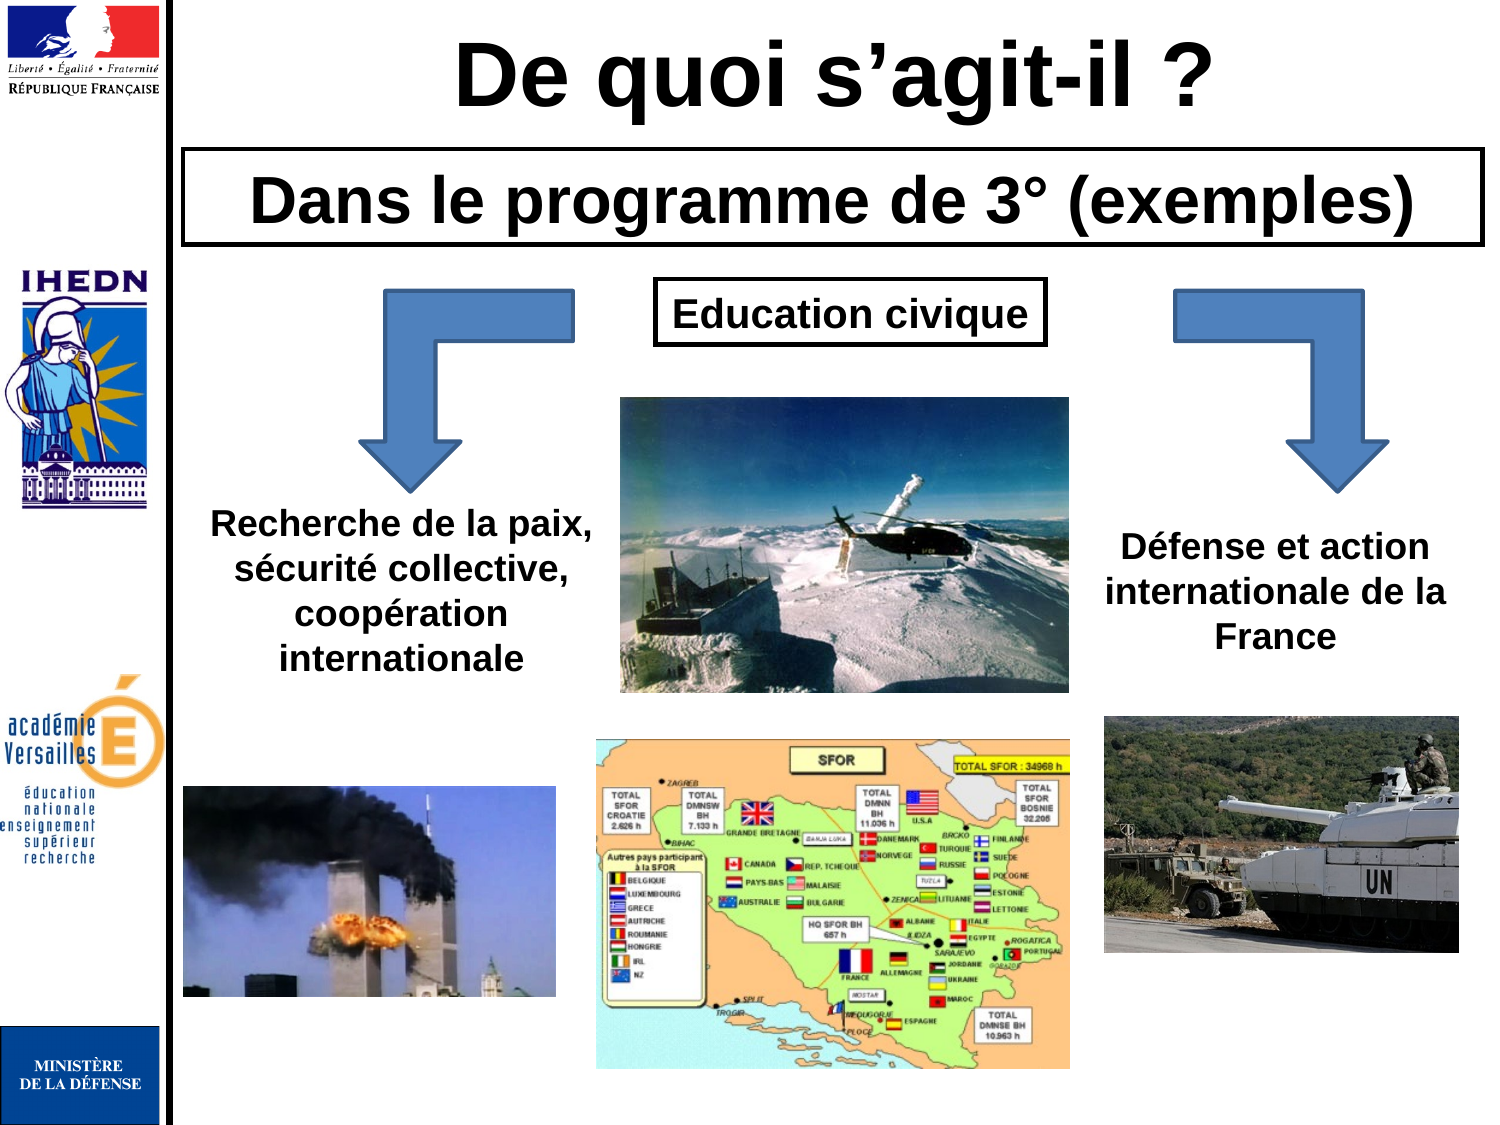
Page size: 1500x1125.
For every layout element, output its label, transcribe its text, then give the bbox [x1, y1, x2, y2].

text_box Dans le programme de 3° (exemples) [183, 148, 1483, 245]
text_box [1175, 290, 1388, 492]
text_box [360, 290, 573, 491]
picture [1104, 716, 1459, 953]
picture [0, 0, 166, 102]
text_box Recherche de la paix, sécurité collective, coopération internationale [183, 491, 620, 688]
picture [183, 786, 556, 997]
picture [0, 674, 166, 864]
picture [0, 264, 153, 513]
text_box Education civique [655, 278, 1046, 345]
text_box Défense et action internationale de la France [1069, 514, 1495, 665]
text_box De quoi s’agit-il ? [171, 7, 1500, 138]
picture [0, 1026, 160, 1125]
picture [620, 397, 1069, 693]
picture [596, 739, 1070, 1069]
